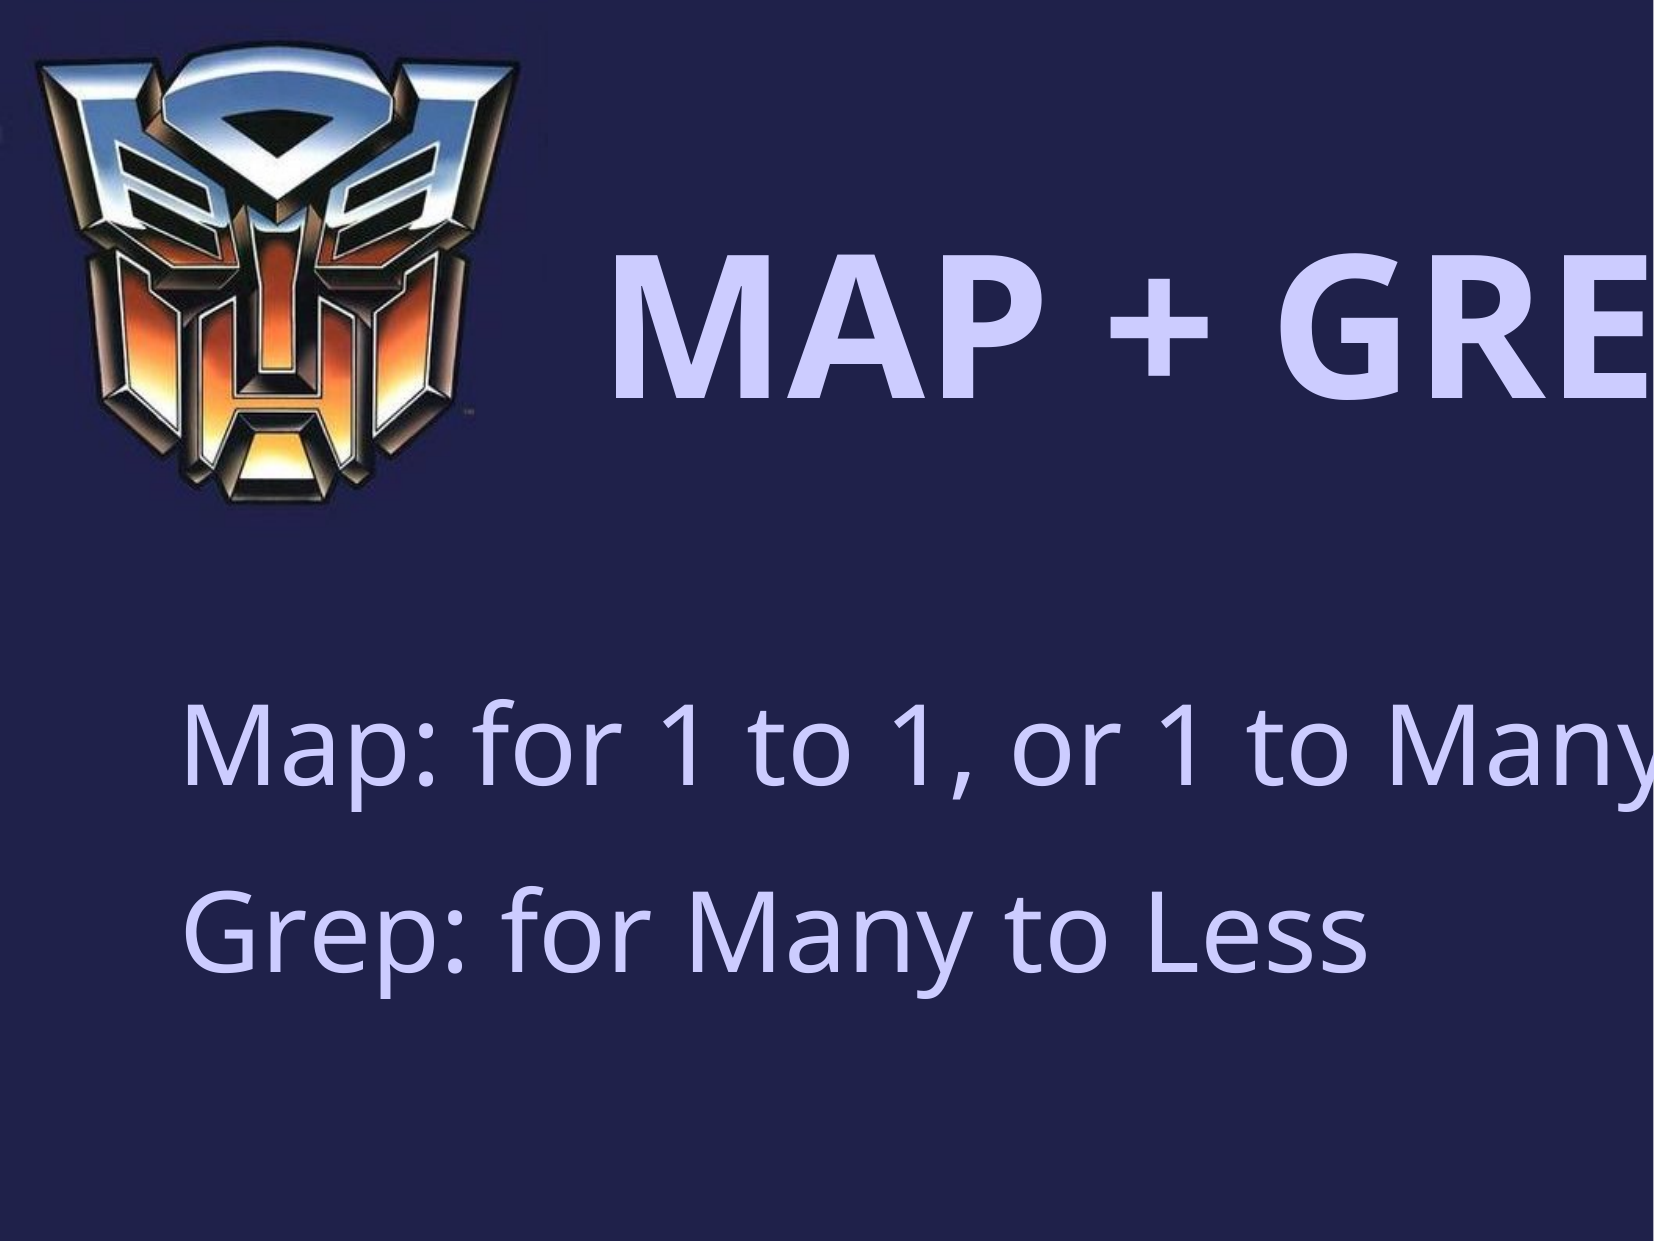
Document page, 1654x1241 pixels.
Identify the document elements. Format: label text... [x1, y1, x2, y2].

text_box Grep: for Many to Less [179, 852, 1324, 983]
text_box Map: for 1 to 1, or 1 to Many [177, 665, 1591, 796]
text_box MAP + GREP [598, 184, 1566, 407]
picture [0, 0, 1654, 1241]
